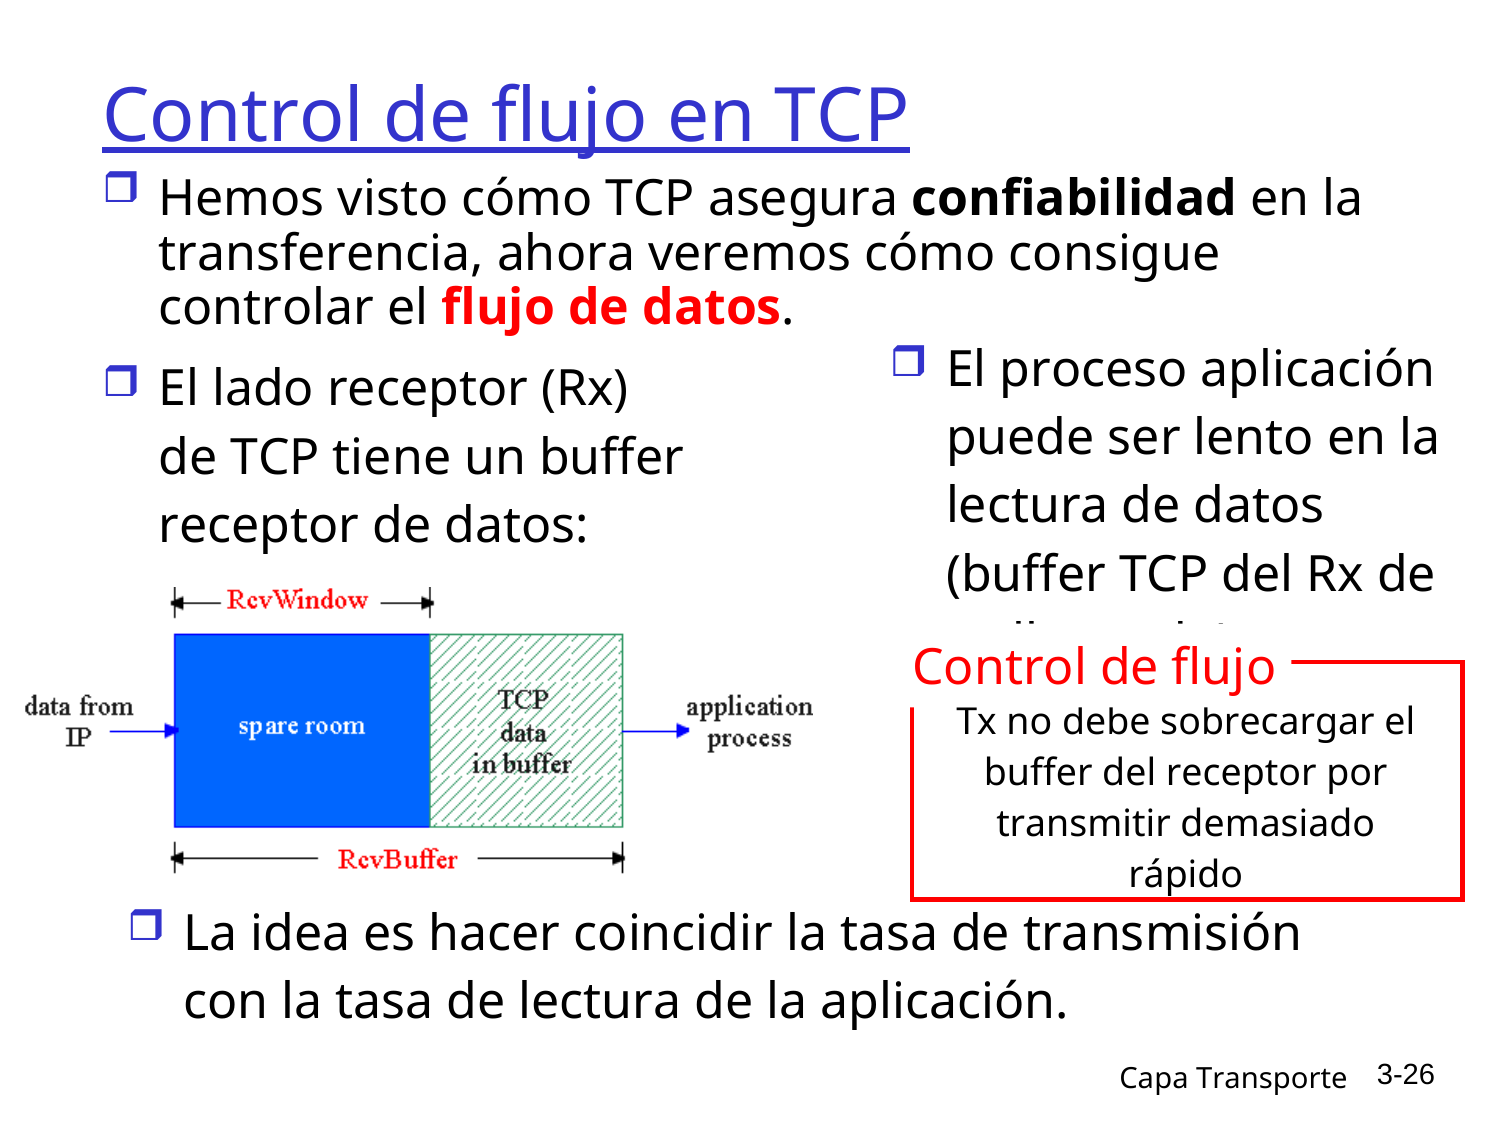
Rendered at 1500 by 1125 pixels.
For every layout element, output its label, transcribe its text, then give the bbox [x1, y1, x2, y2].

picture [24, 587, 813, 876]
text_box Tx no debe sobrecargar el buffer del receptor por transmitir demasiado rápido [927, 686, 1445, 907]
text_box [911, 708, 927, 900]
text_box Control de flujo [897, 623, 1292, 708]
title Control de flujo en TCP [87, 37, 1363, 164]
text_box La idea es hacer coincidir la tasa de transmisión con la tasa de lectura de la aplicación. [112, 888, 1388, 1039]
list El lado receptor (Rx) de TCP tiene un buffer receptor de datos: [87, 344, 713, 587]
list El proceso aplicación puede ser lento en la lectura de datos (buffer TCP del Rx de va llenando). [874, 324, 1500, 634]
text_box Hemos visto cómo TCP asegura confiabilidad en la transferencia, ahora veremos cómo consigue controlar el flujo de datos. [87, 164, 1388, 315]
text_box [1292, 661, 1463, 900]
